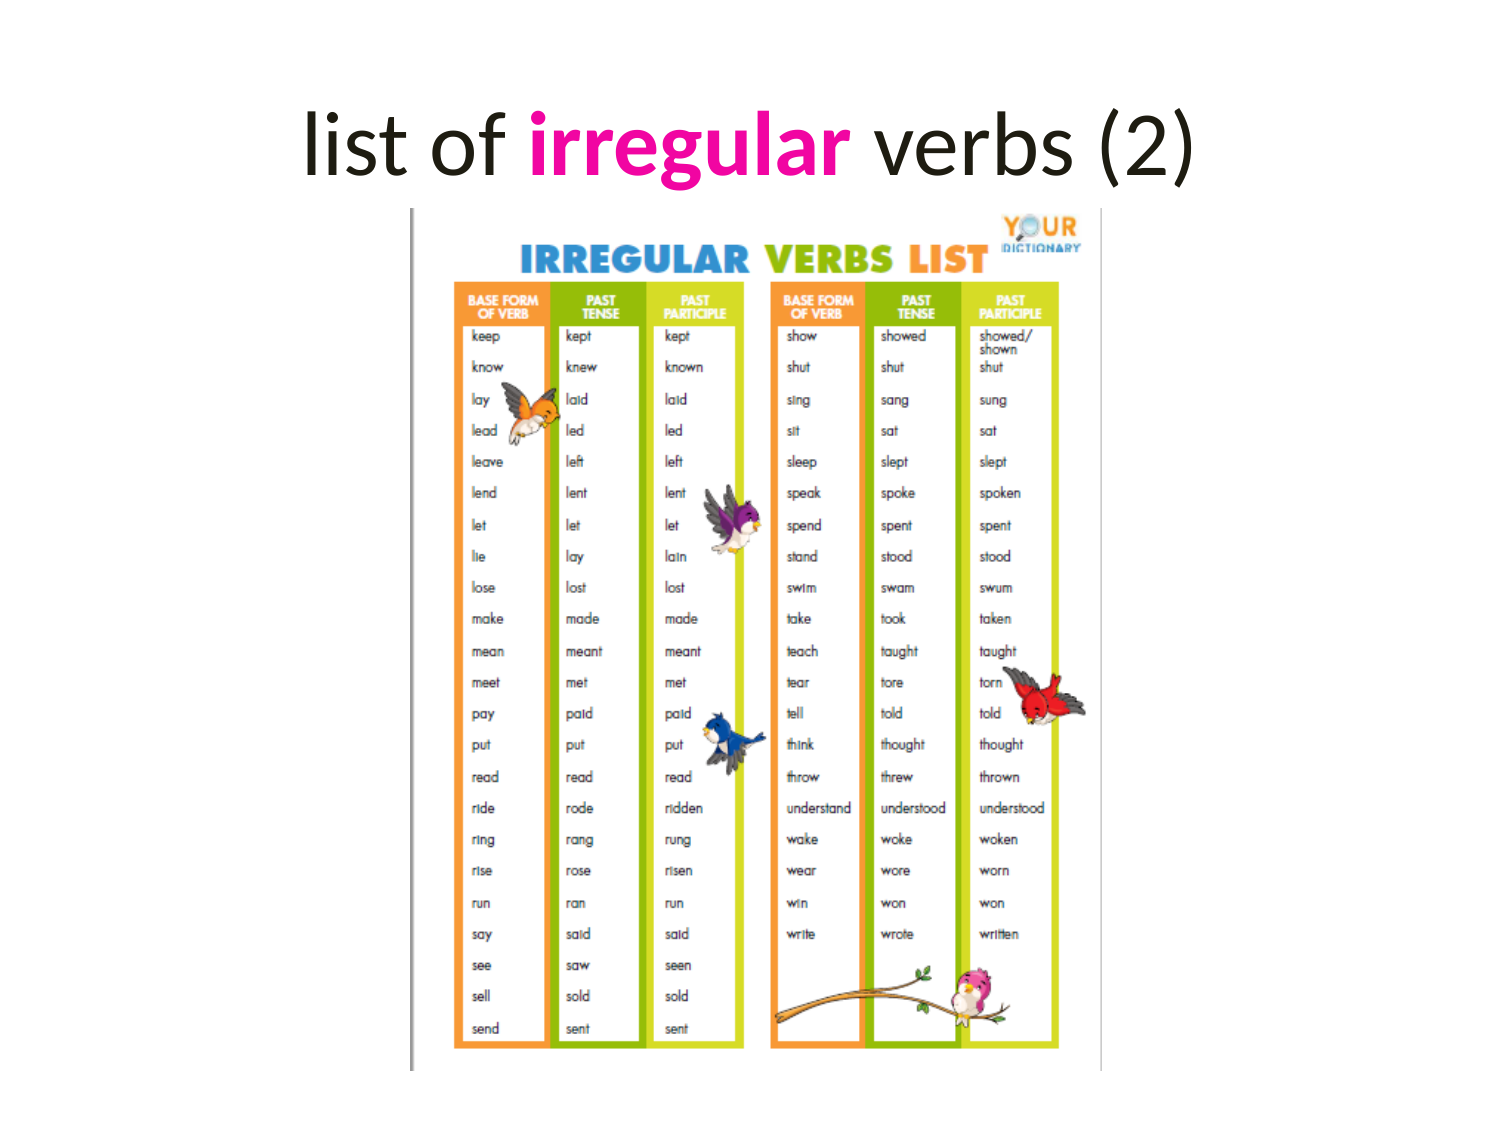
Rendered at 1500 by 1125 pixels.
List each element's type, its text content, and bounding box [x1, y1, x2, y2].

picture [410, 208, 1102, 1071]
title list of irregular verbs (2) [75, 45, 1425, 233]
